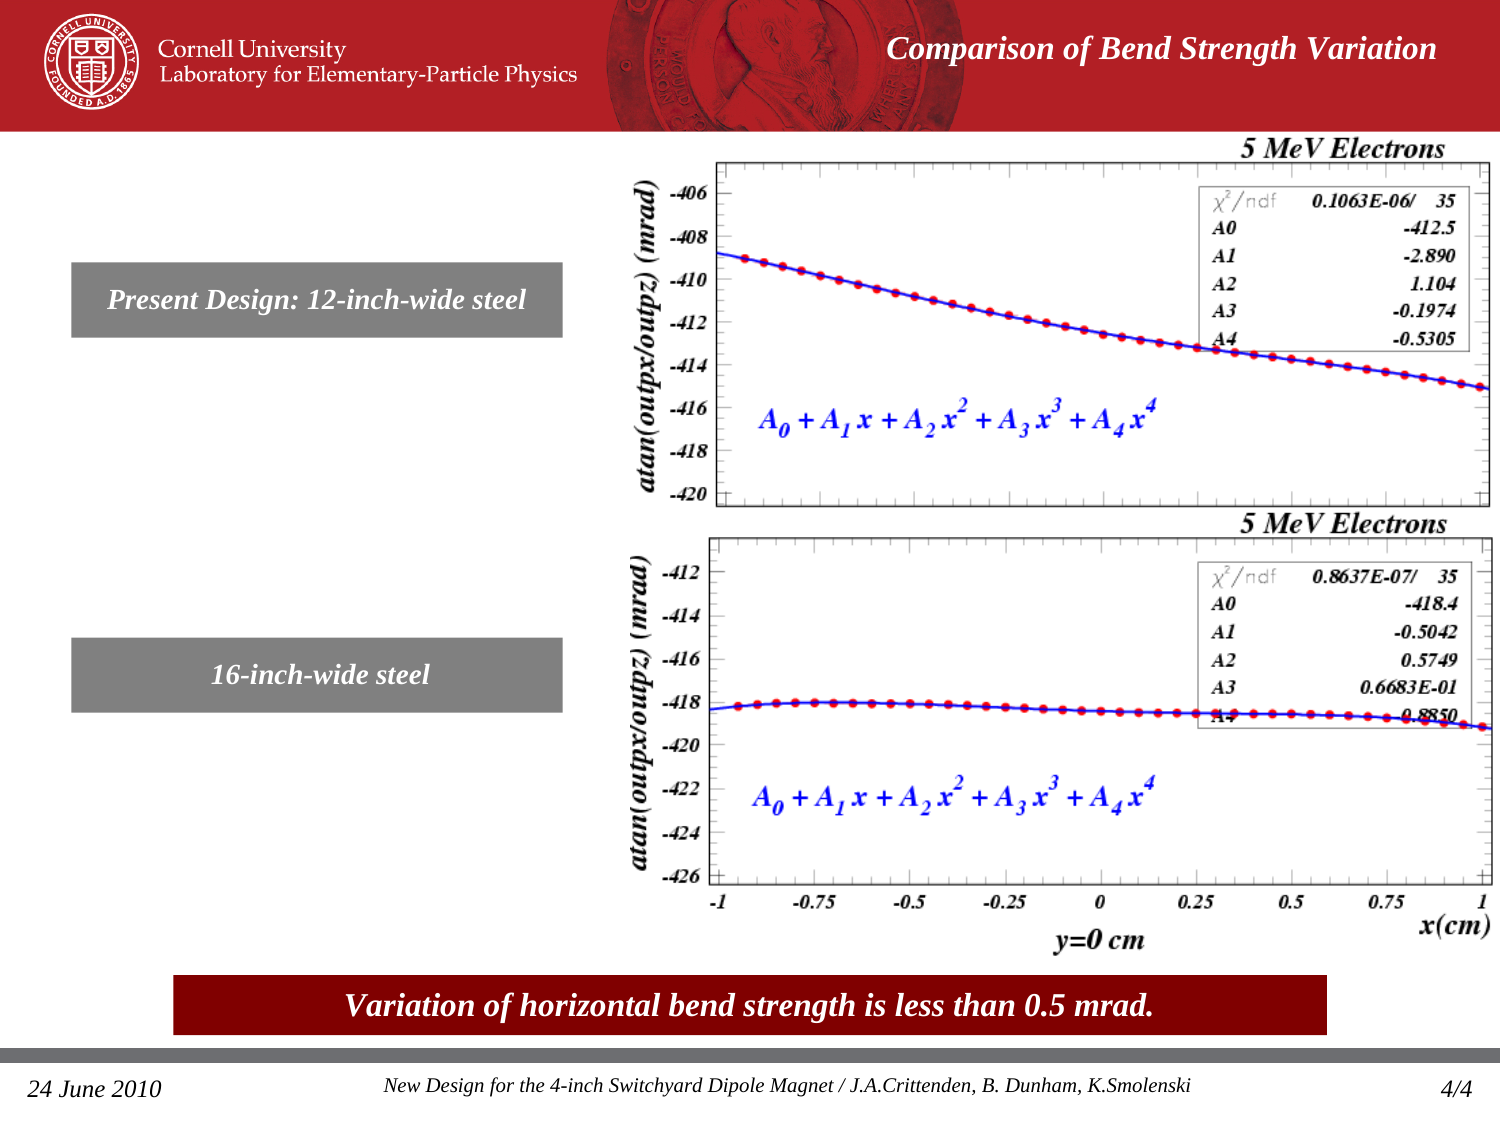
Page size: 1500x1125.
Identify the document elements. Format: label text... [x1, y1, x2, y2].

text_box Comparison of Bend Strength Variation [824, 29, 1500, 91]
text_box Present Design: 12-inch-wide steel [71, 262, 563, 338]
text_box 16-inch-wide steel [71, 637, 563, 713]
picture [630, 134, 1500, 961]
picture [0, 0, 1500, 132]
text_box Variation of horizontal bend strength is less than 0.5 mrad. [173, 975, 1327, 1036]
